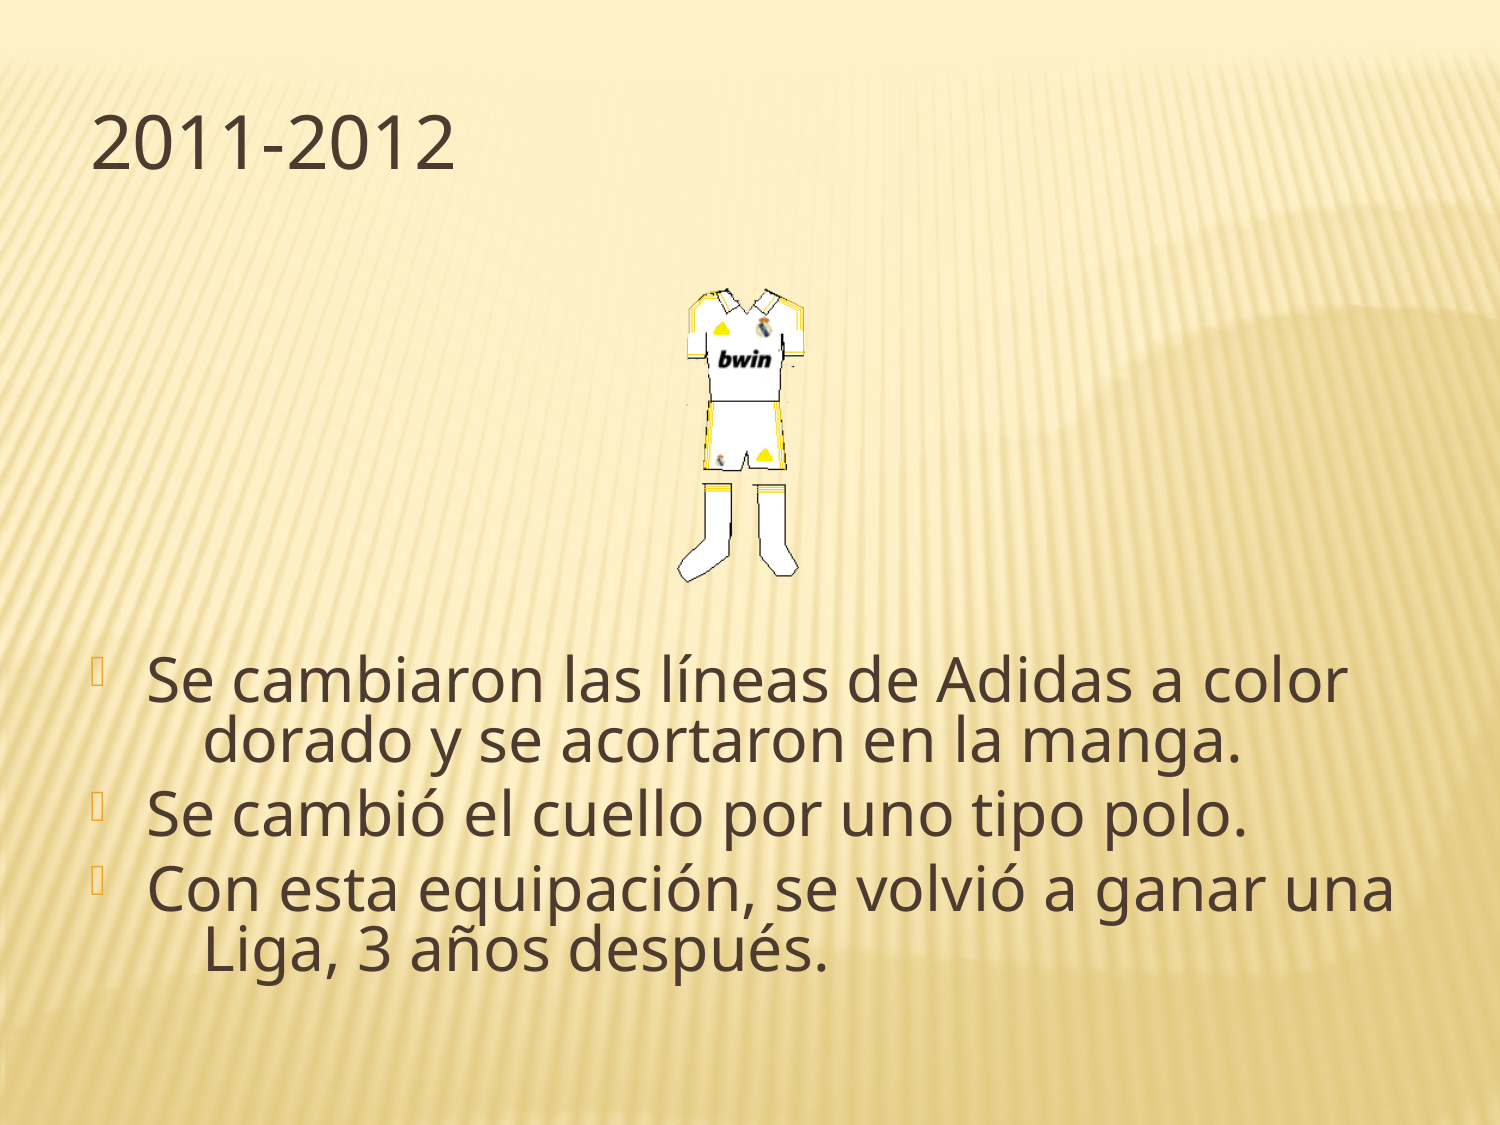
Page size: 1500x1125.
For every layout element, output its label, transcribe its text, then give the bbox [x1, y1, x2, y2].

title 2011-2012 [75, 45, 1426, 234]
list Se cambiaron las líneas de Adidas a color dorado y se acortaron en la manga. Se cambió el cuello por uno tipo polo. Con esta equipación, se volvió a ganar una Liga, 3 años después. [75, 646, 1426, 1006]
picture [652, 262, 848, 622]
